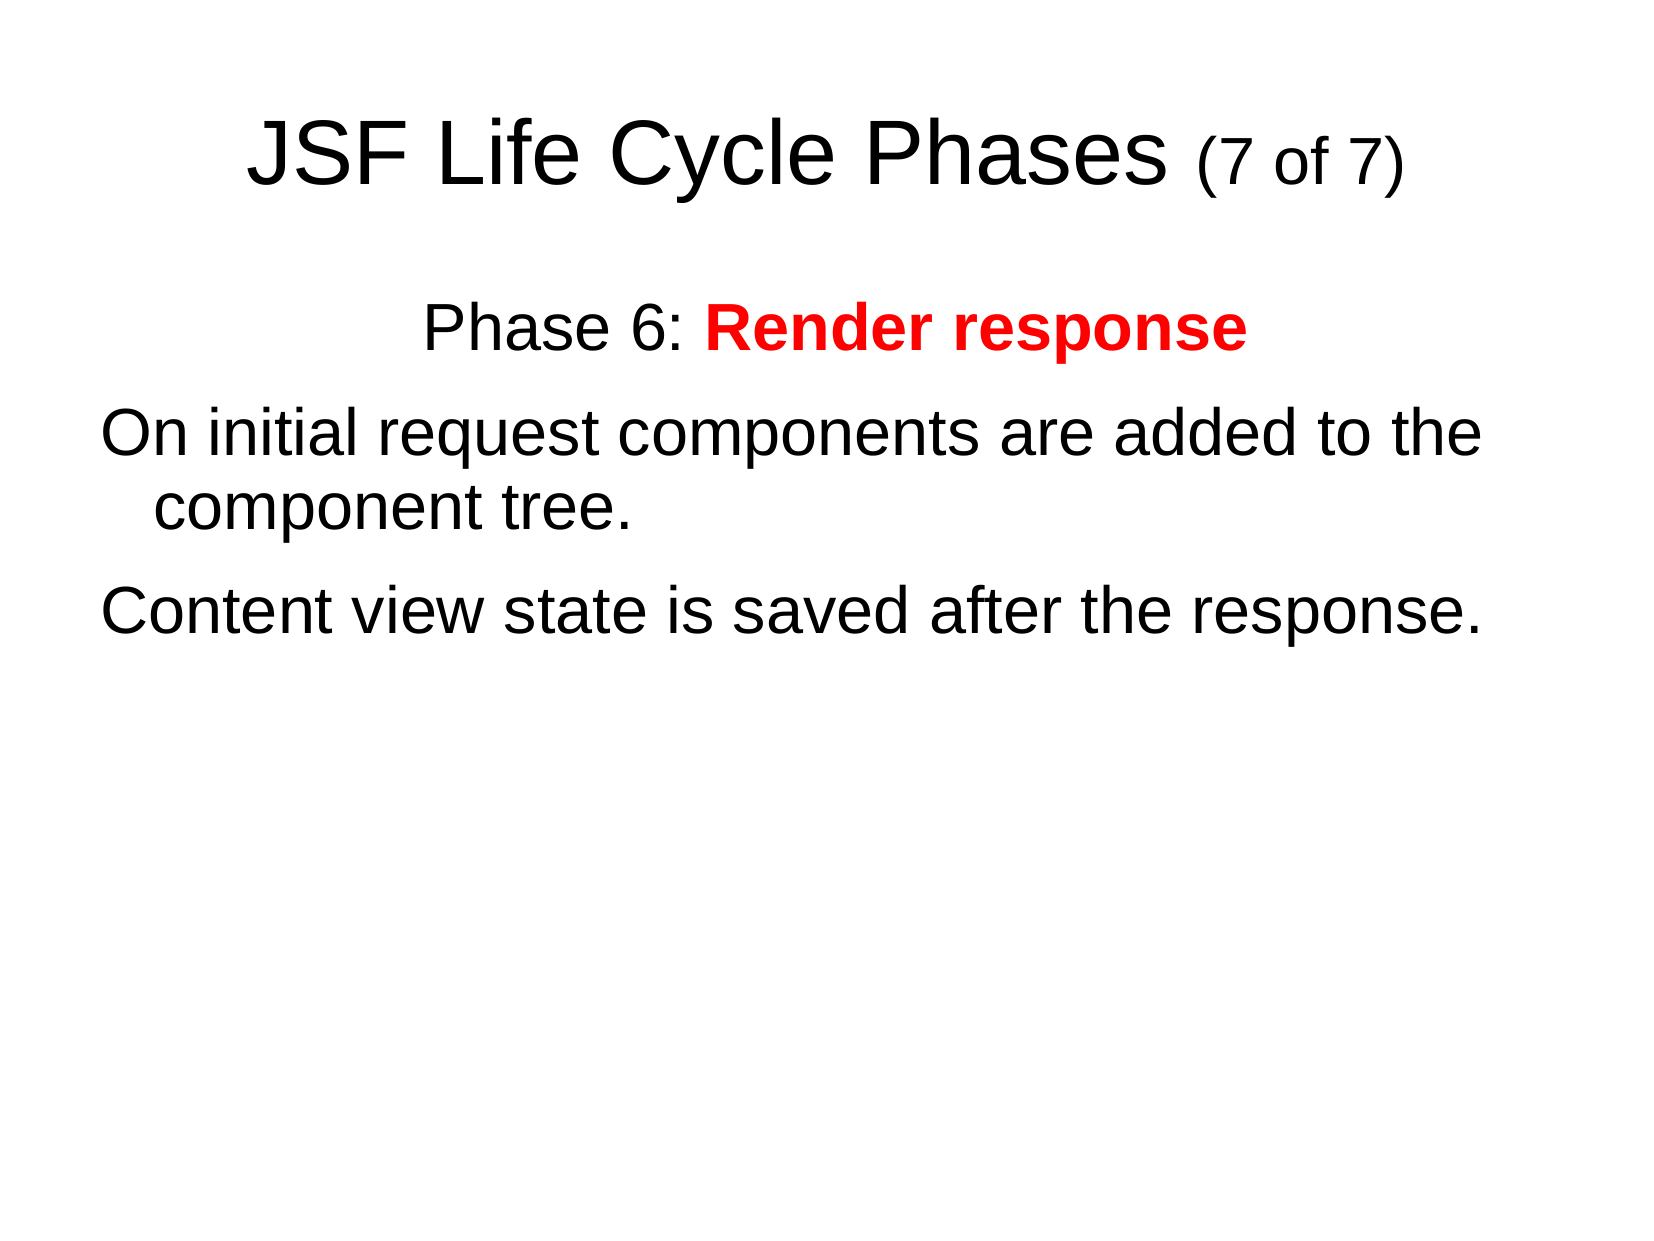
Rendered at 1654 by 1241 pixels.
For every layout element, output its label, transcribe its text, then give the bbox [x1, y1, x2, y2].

list Phase 6: Render response On initial request components are added to the component tree. Content view state is saved after the response. [82, 290, 1571, 1094]
title JSF Life Cycle Phases (7 of 7) [82, 56, 1571, 250]
